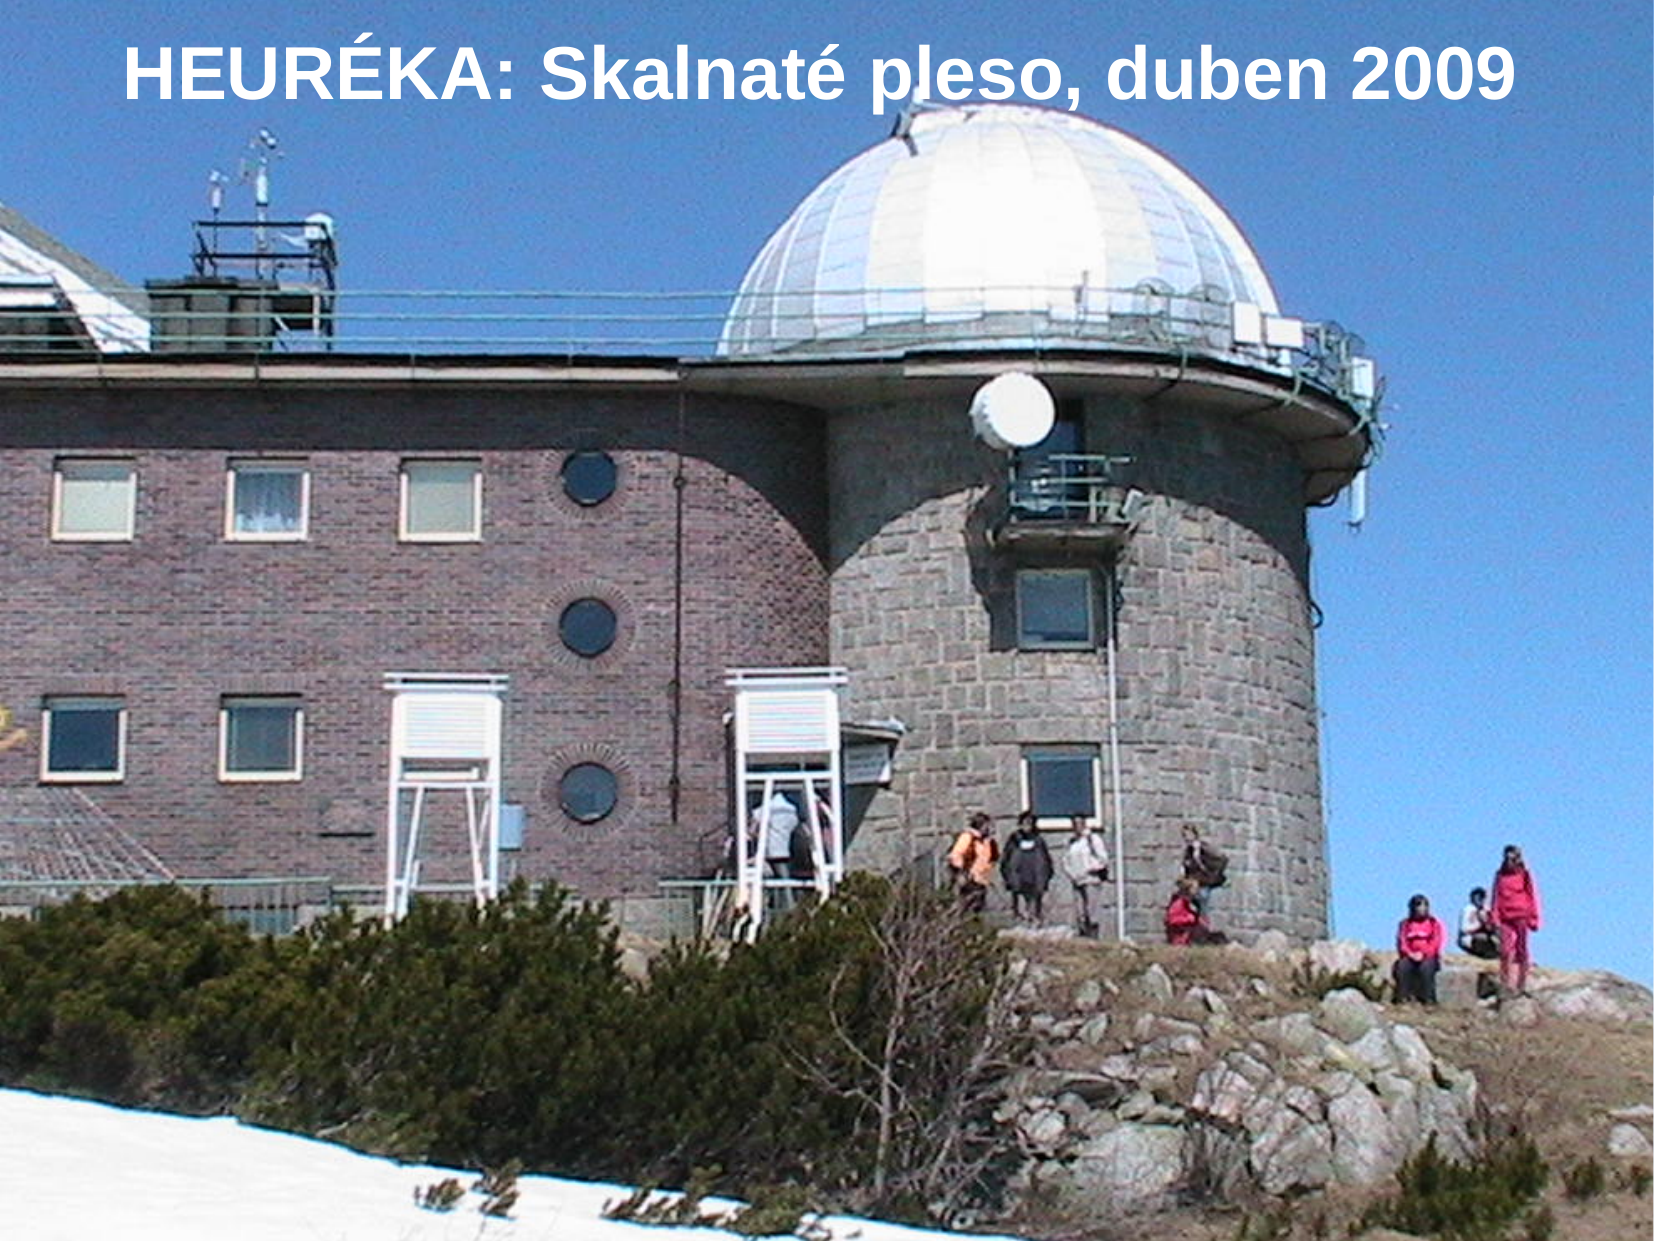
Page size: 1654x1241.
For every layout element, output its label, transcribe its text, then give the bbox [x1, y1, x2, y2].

picture [0, 0, 1654, 1241]
title HEURÉKA: Skalnaté pleso, duben 2009 [76, 0, 1565, 178]
